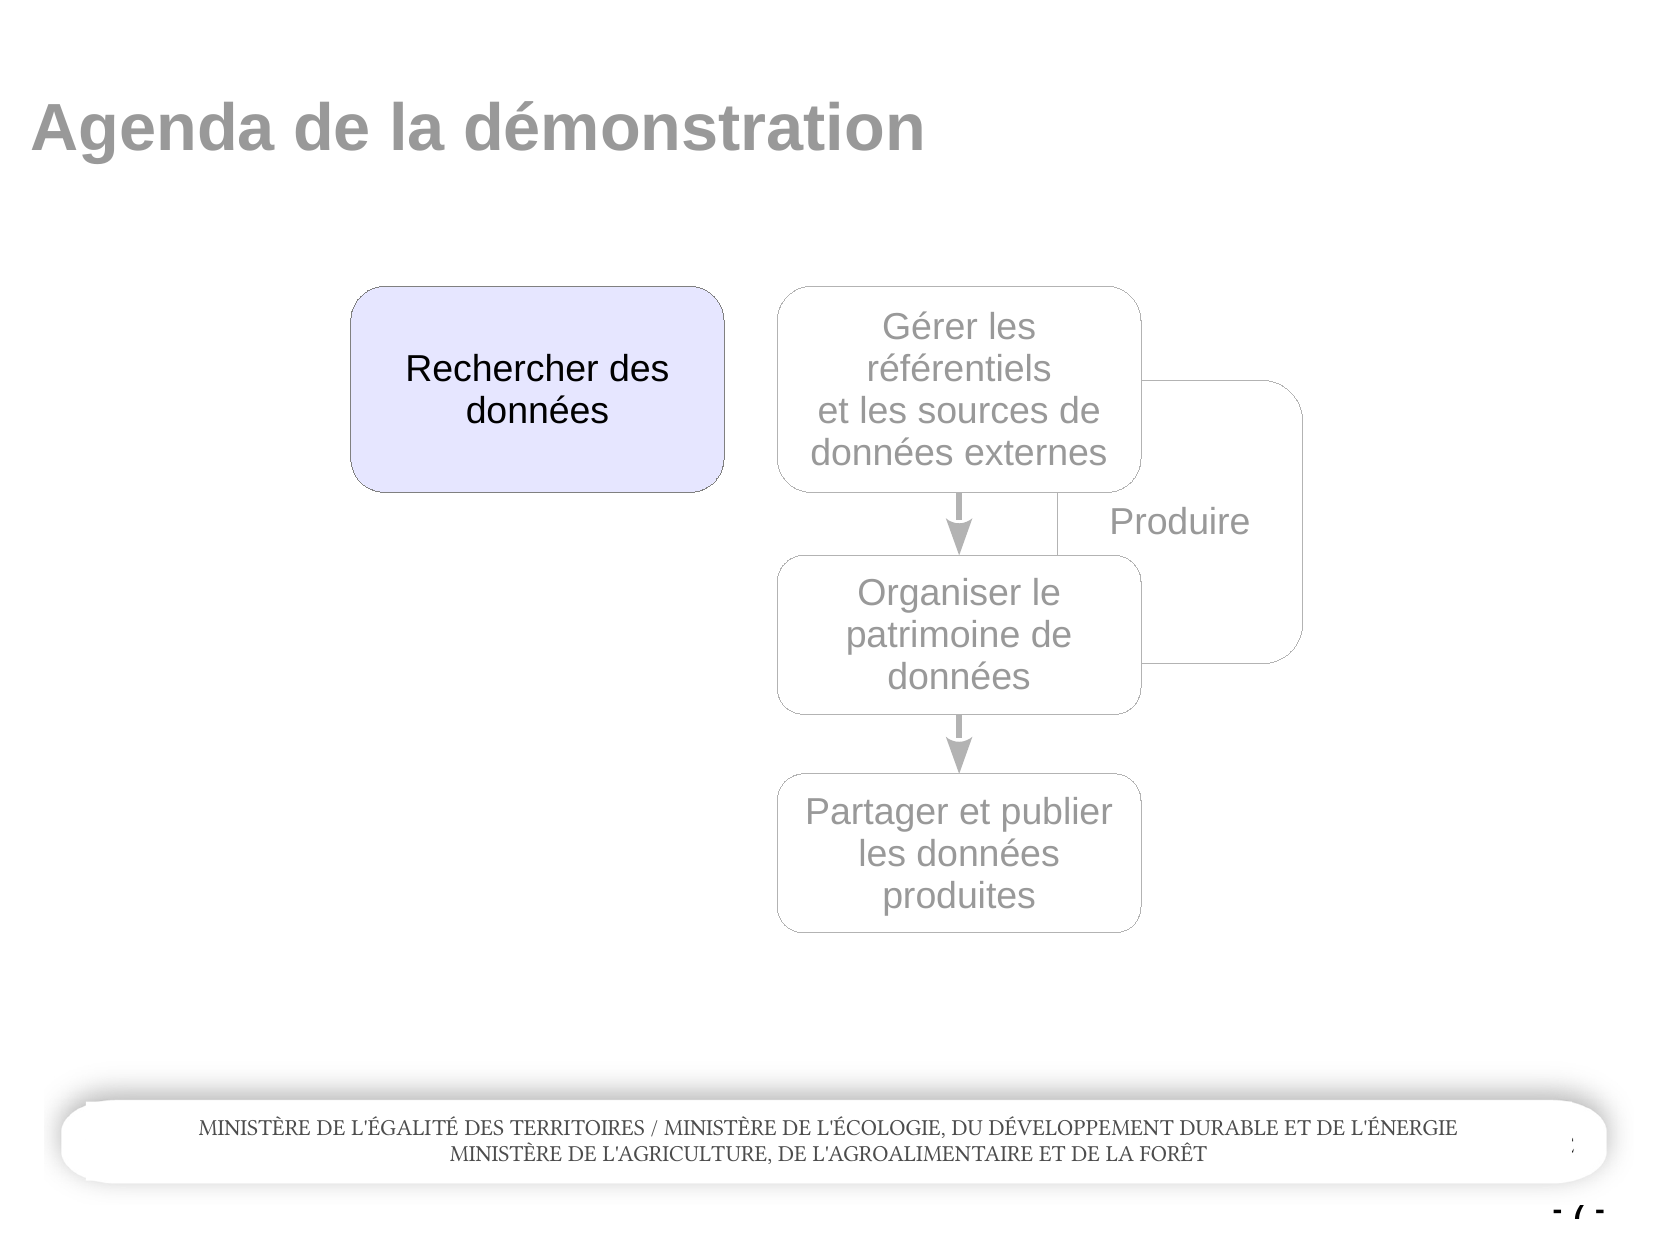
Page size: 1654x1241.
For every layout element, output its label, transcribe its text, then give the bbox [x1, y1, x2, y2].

text_box Produire [1057, 380, 1303, 664]
picture [44, 1060, 1634, 1205]
text_box Partager et publier les données produites [777, 773, 1142, 933]
text_box Gérer les référentiels et les sources de données externes [777, 286, 1142, 493]
text_box Rechercher des données [350, 286, 725, 493]
text_box Organiser le patrimoine de données [777, 555, 1142, 715]
title Agenda de la démonstration [30, 28, 1612, 226]
